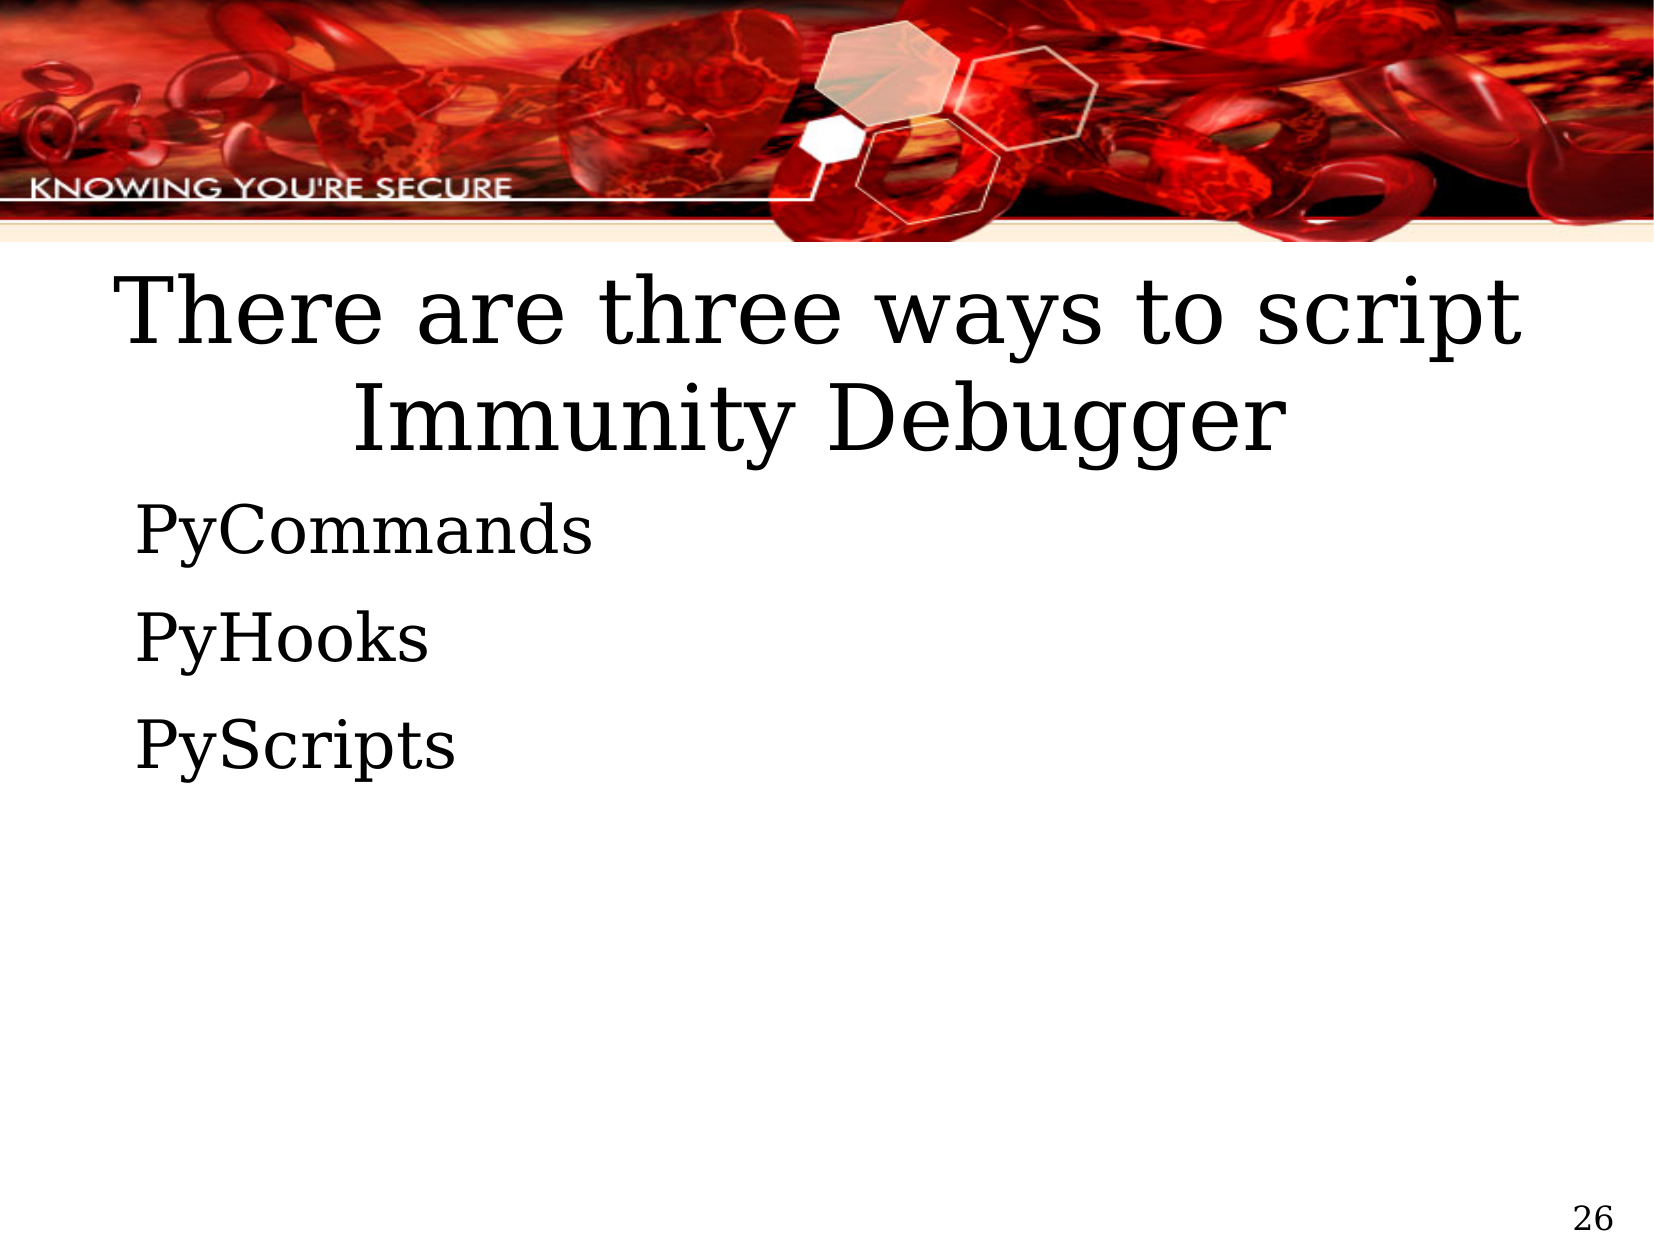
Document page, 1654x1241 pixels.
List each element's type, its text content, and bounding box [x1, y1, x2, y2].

picture [0, 0, 1654, 242]
title There are three ways to script Immunity Debugger [113, 258, 1526, 473]
list PyCommands PyHooks PyScripts [116, 491, 1529, 1143]
